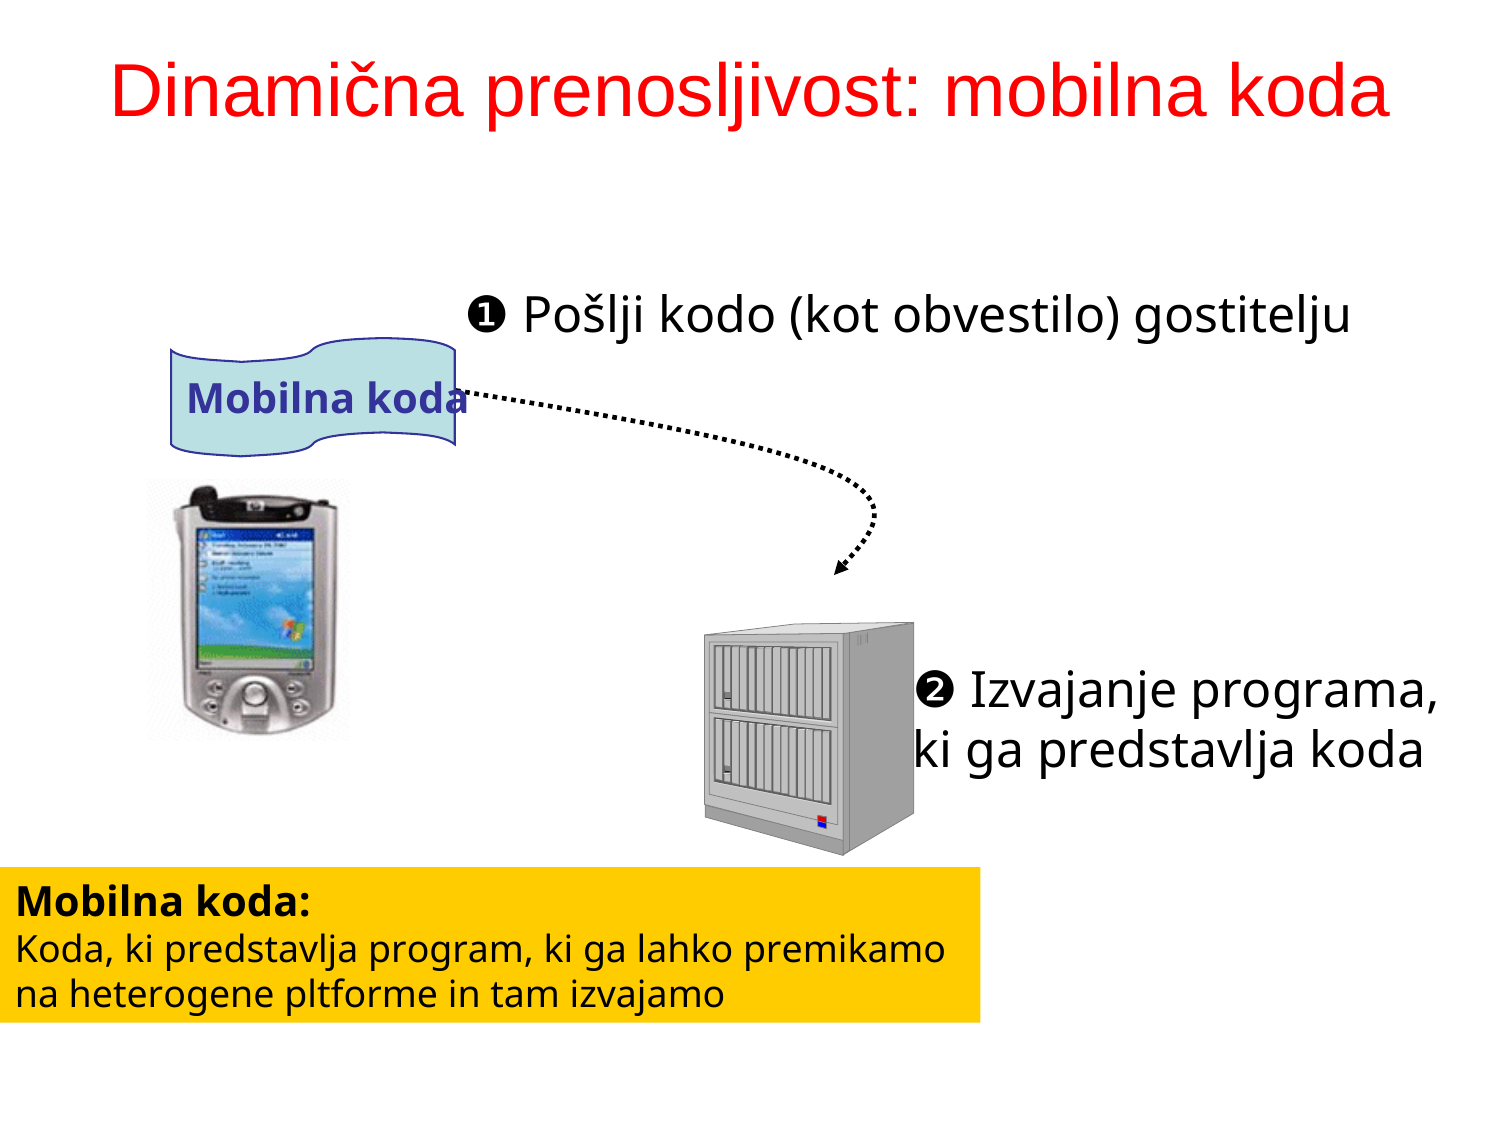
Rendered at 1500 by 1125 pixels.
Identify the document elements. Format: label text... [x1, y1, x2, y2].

chart [702, 621, 916, 858]
text_box Mobilna koda: Koda, ki predstavlja program, ki ga lahko premikamo na heterogene pltforme in tam izvajamo [0, 867, 981, 1023]
title Dinamična prenosljivost: mobilna koda [75, 23, 1426, 149]
picture [147, 479, 350, 741]
text_box  Pošlji kodo (kot obvestilo) gostitelju [449, 274, 1368, 351]
text_box  Izvajanje programa, ki ga predstavlja koda [897, 649, 1456, 786]
text_box Mobilna koda [171, 338, 455, 457]
